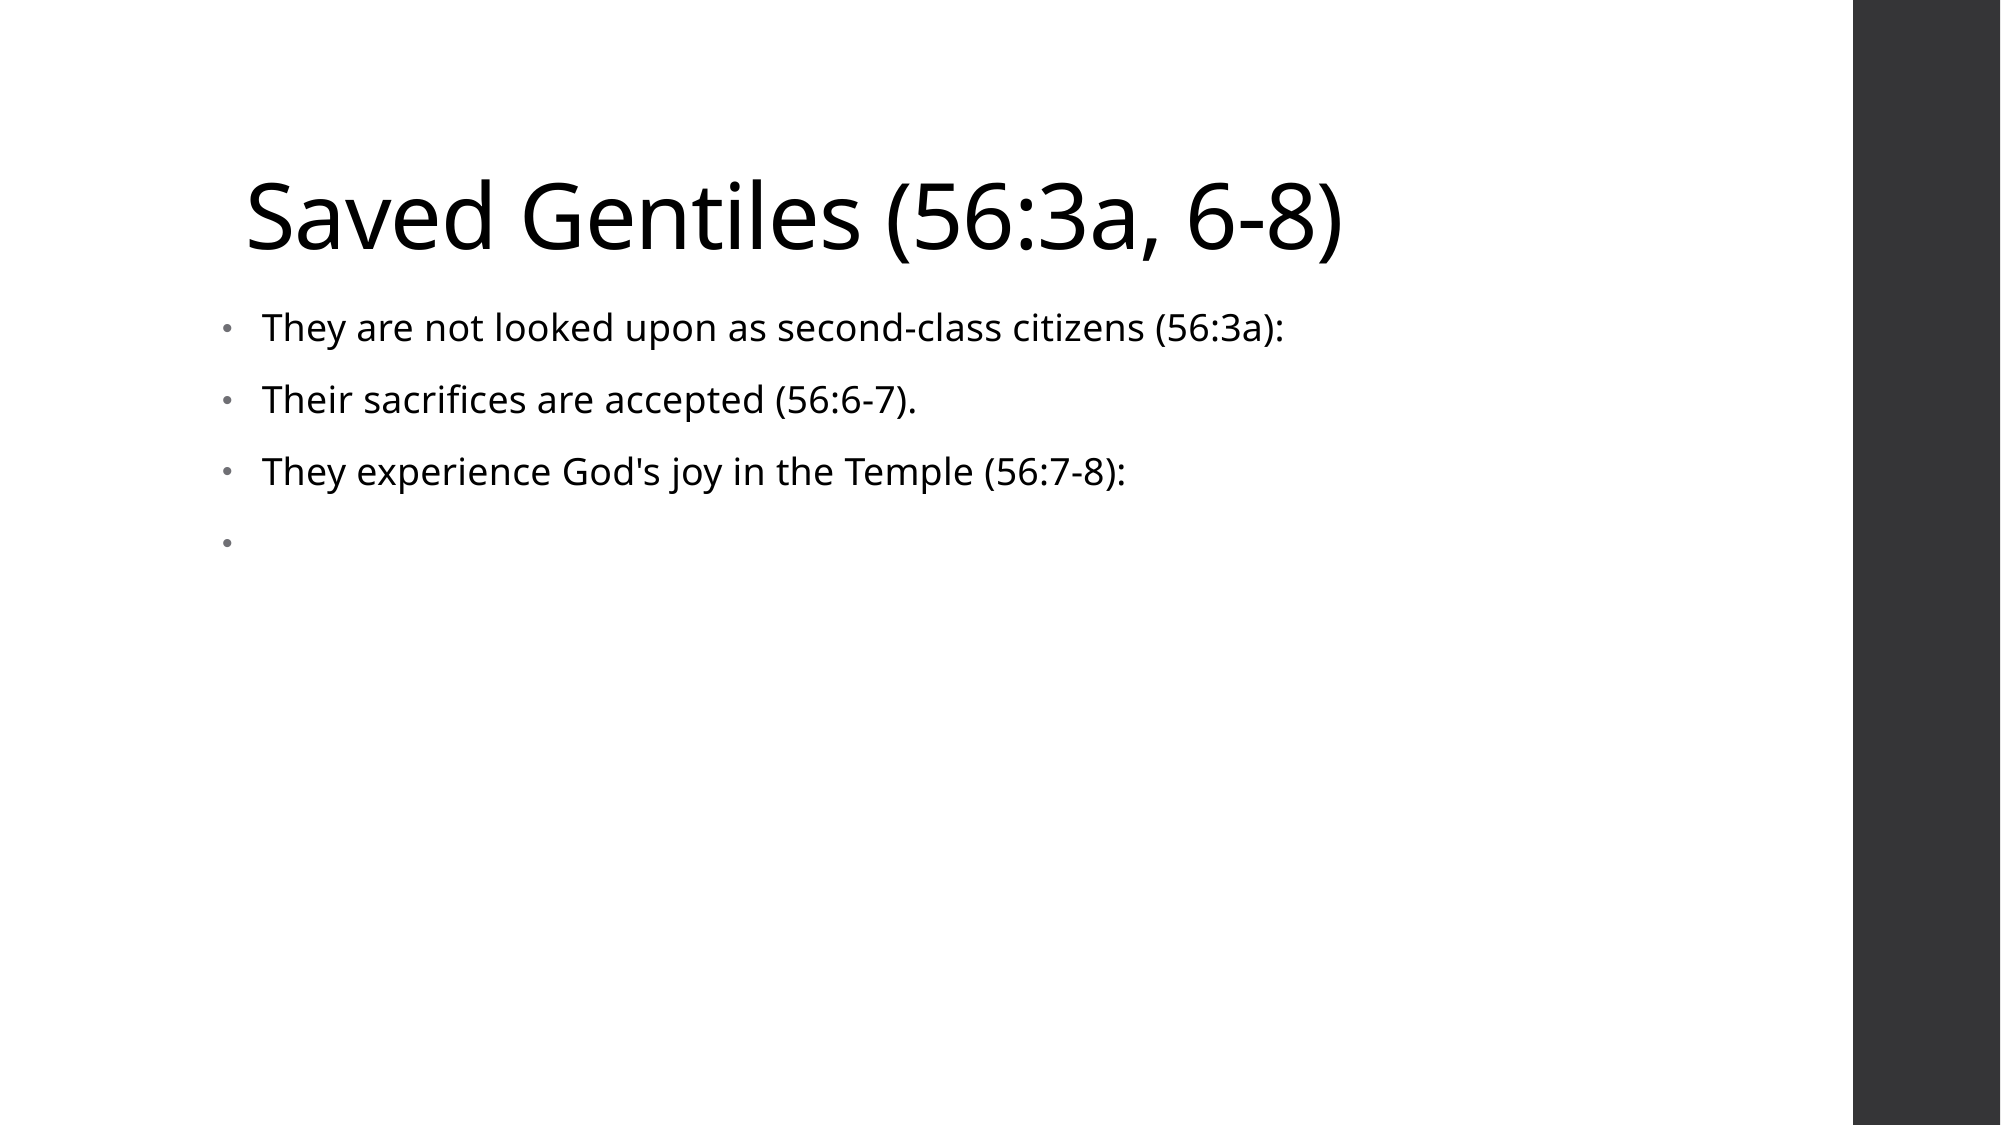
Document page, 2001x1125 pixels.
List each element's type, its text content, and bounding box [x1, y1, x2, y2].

title Saved Gentiles (56:3a, 6-8) [206, 60, 1797, 278]
list They are not looked upon as second-class citizens (56:3a): Their sacrifices are accepted (56:6-7). They experience God's joy in the Temple (56:7-8): [206, 299, 1617, 1014]
